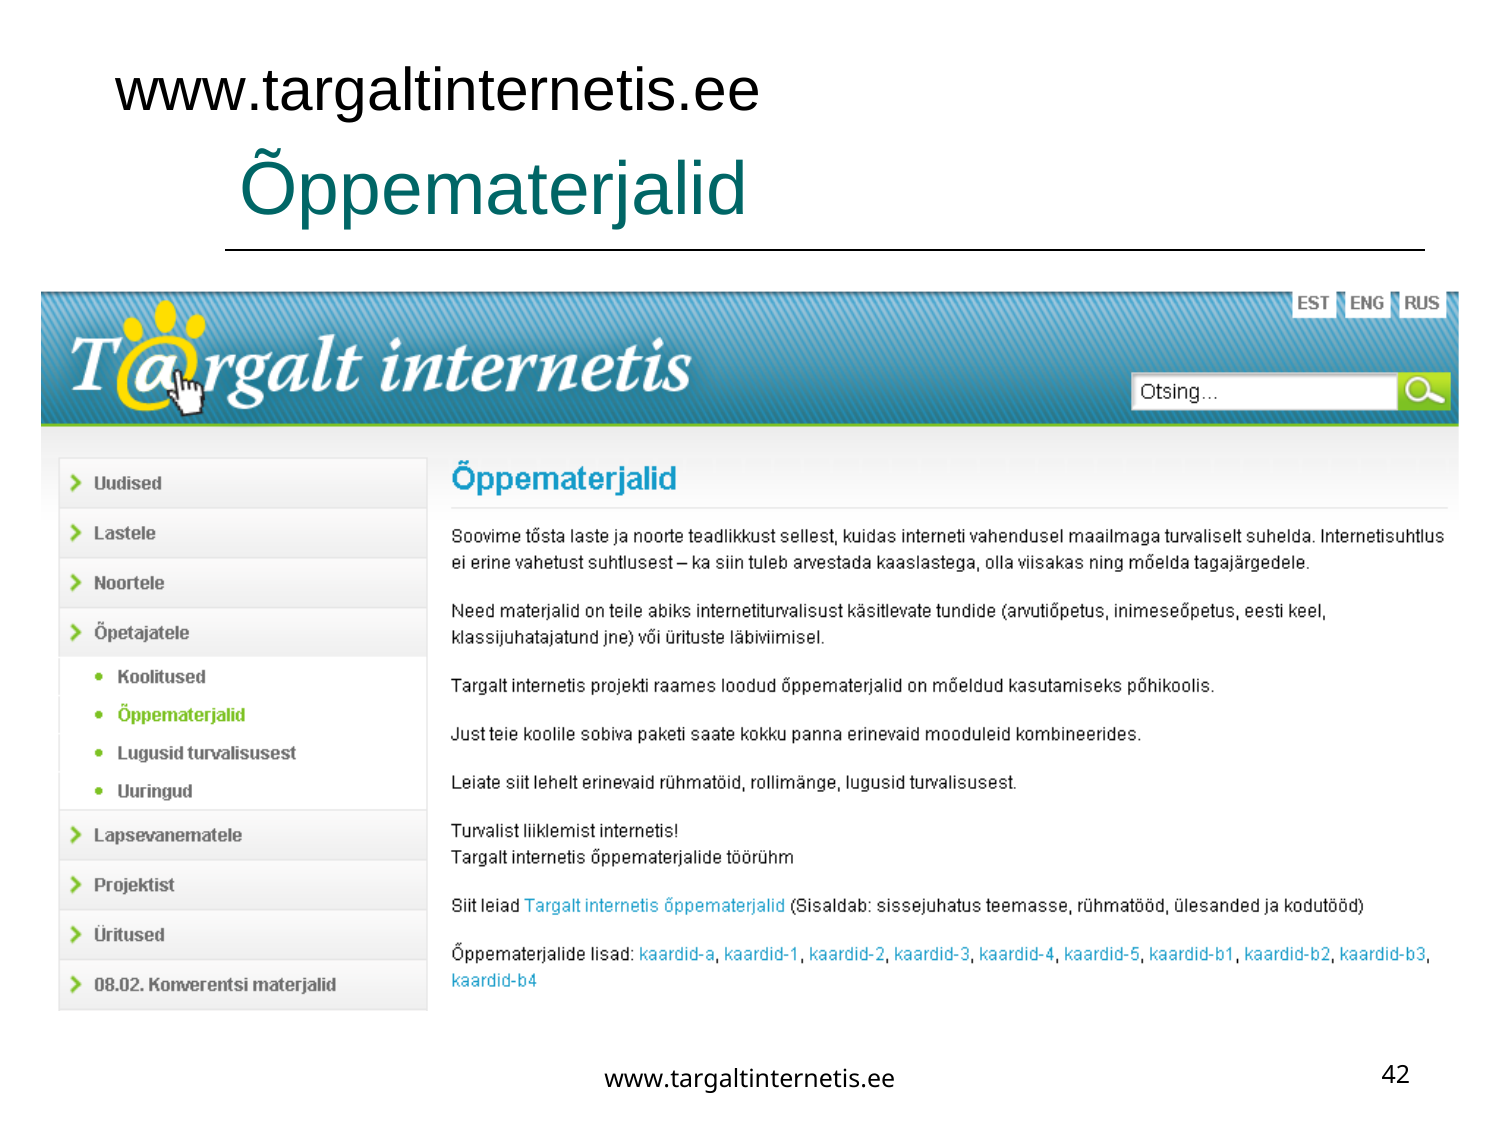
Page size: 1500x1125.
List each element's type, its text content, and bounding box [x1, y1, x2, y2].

list www.targaltinternetis.ee [100, 42, 1451, 290]
text_box www.targaltinternetis.ee [512, 1025, 988, 1101]
text_box <number> [1074, 1025, 1426, 1101]
picture [41, 290, 1459, 1011]
